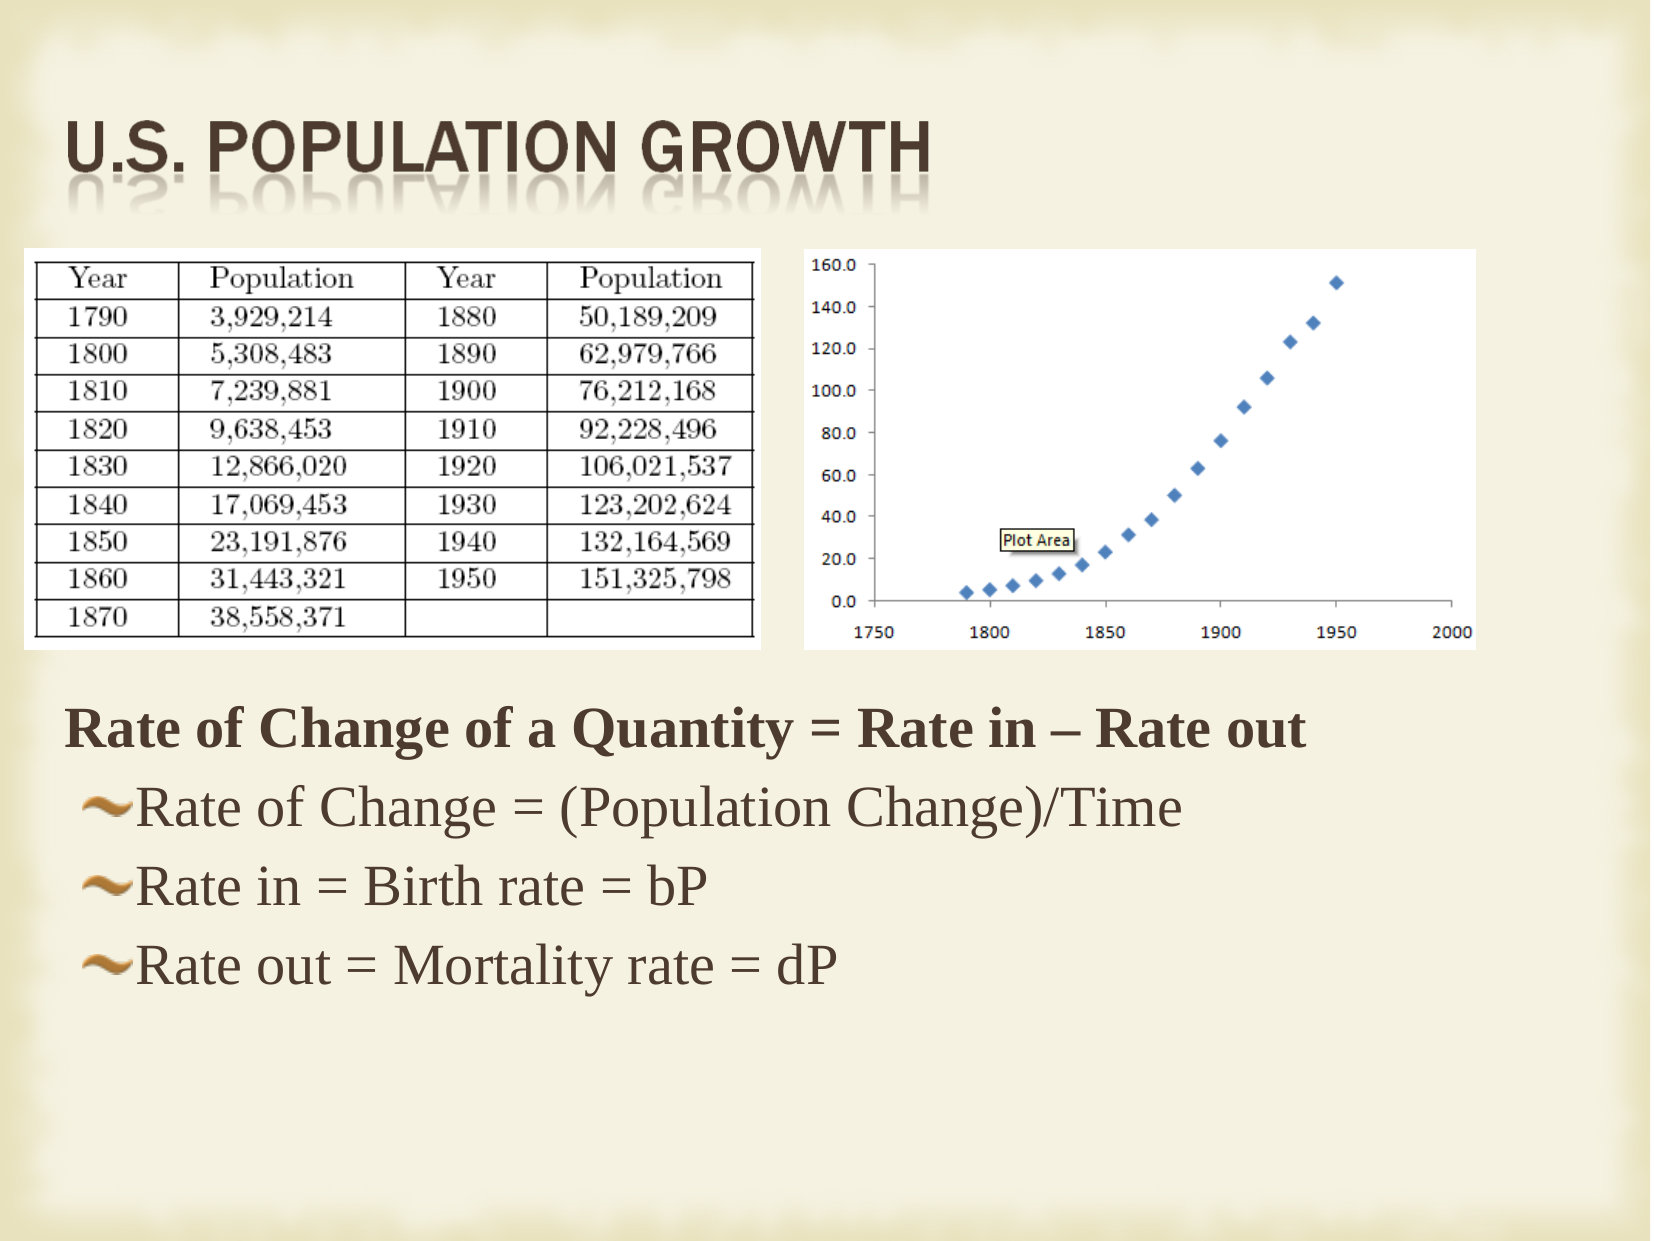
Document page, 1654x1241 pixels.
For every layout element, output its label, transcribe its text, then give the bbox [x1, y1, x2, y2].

list Rate of Change of a Quantity = Rate in – Rate out Rate of Change = (Population Change)/Time Rate in = Birth rate = bP Rate out = Mortality rate = dP [50, 687, 1450, 1101]
picture [0, 0, 1651, 1241]
text_box [16, 73, 1477, 651]
